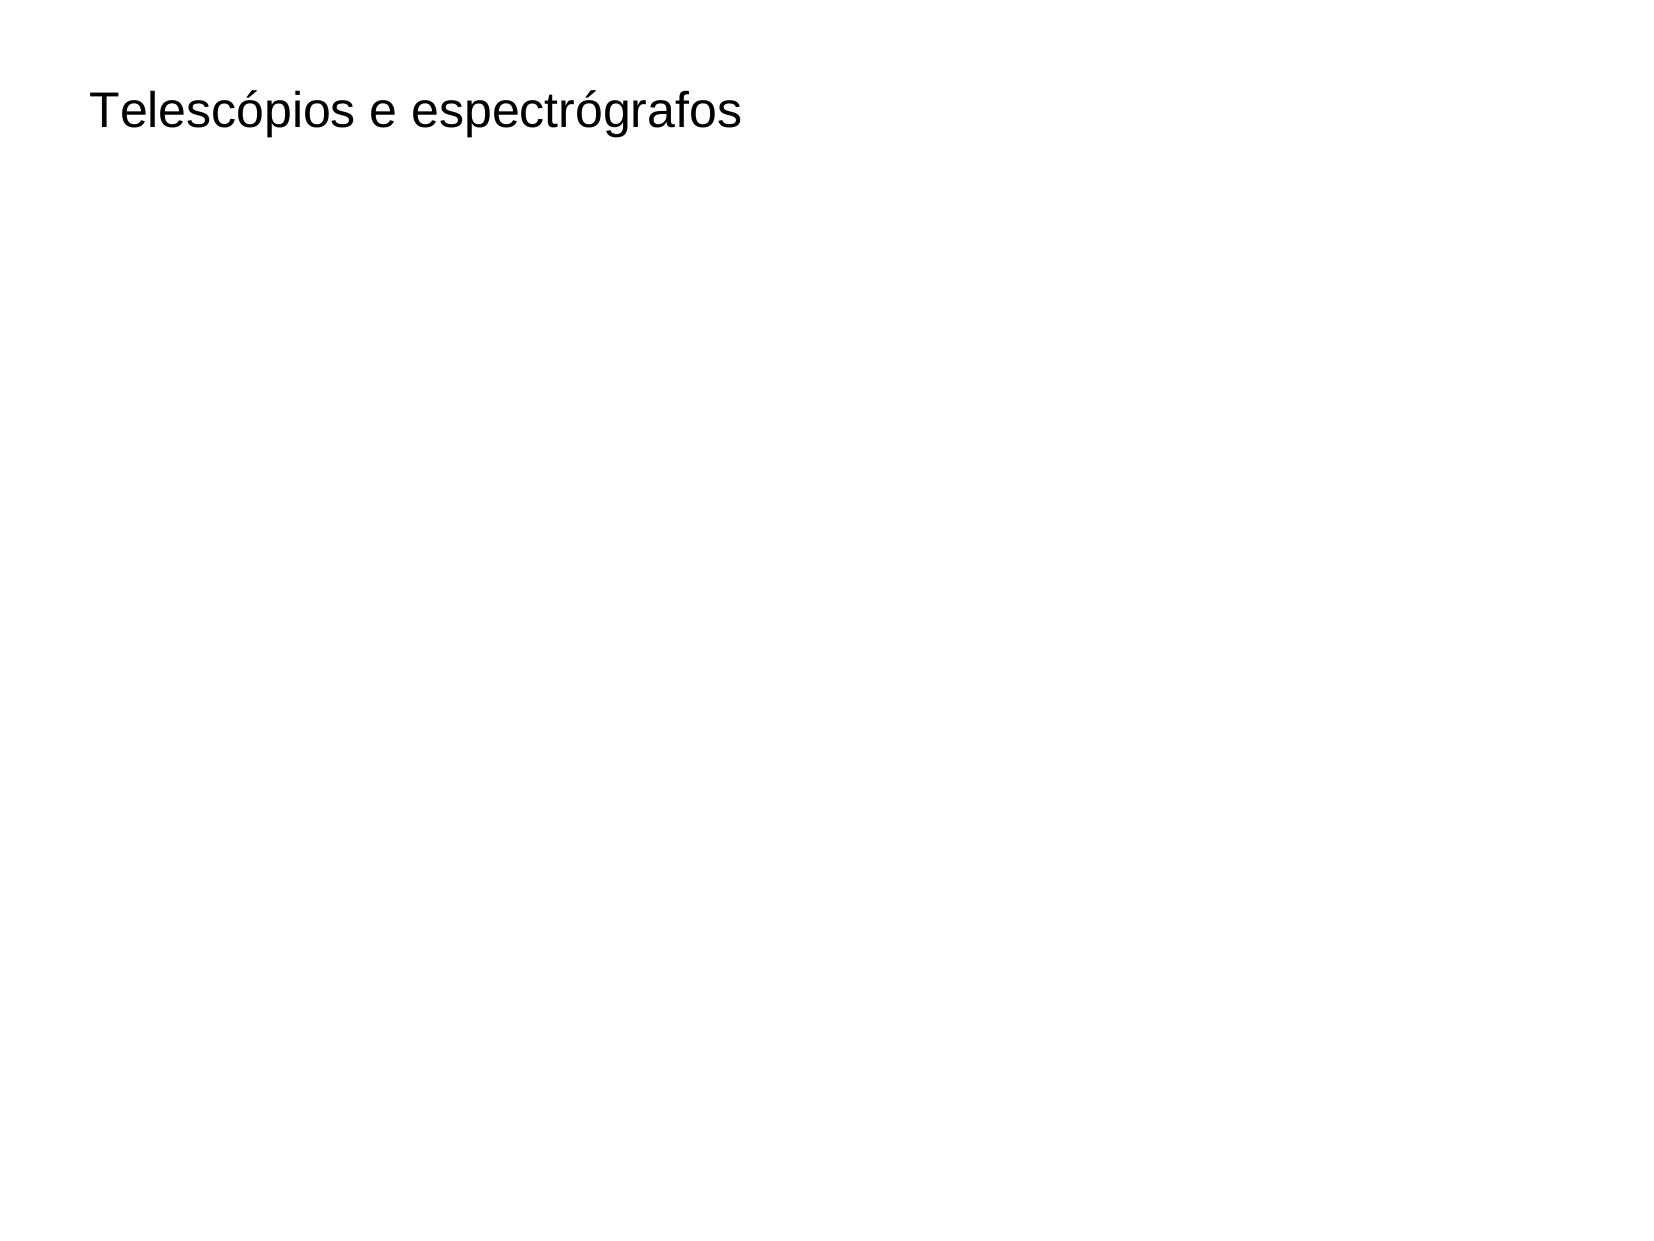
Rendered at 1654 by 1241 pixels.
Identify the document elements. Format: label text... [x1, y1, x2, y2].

text_box Telescópios e espectrógrafos [75, 75, 1576, 146]
